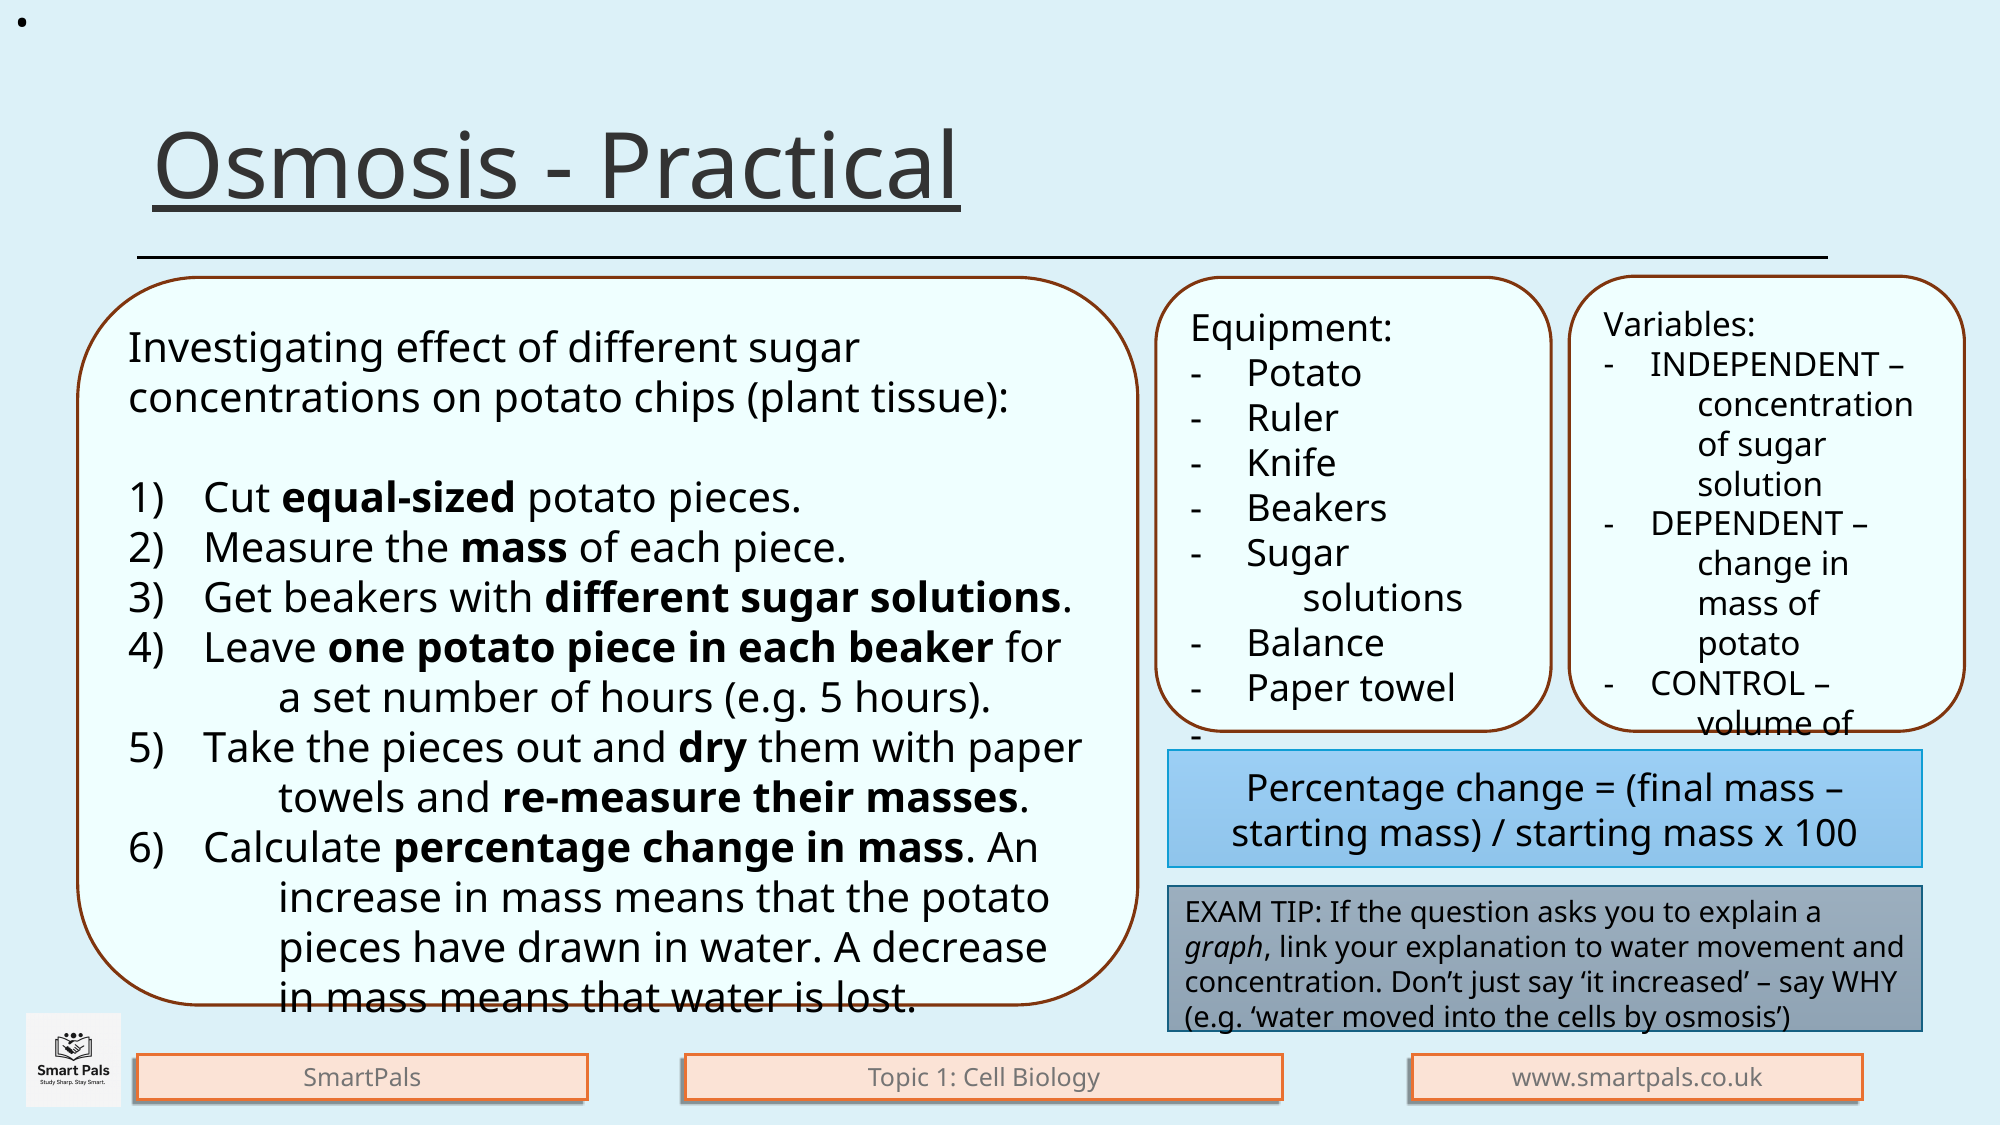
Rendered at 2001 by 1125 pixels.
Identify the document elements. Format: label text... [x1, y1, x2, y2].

title Osmosis - Practical [137, 59, 1863, 278]
text_box Investigating effect of different sugar concentrations on potato chips (plant tissue): Cut equal-sized potato pieces. Measure the mass of each piece. Get beakers with different sugar solutions. Leave one potato piece in each beaker for a set number of hours (e.g. 5 hours). Take the pieces out and dry them with paper towels and re-measure their masses. Calculate percentage change in mass. An increase in mass means that the potato pieces have drawn in water. A decrease in mass means that water is lost. [77, 277, 1138, 1006]
text_box Equipment: Potato Ruler Knife Beakers Sugar solutions Balance Paper towel [1155, 277, 1552, 732]
text_box "Therapeutic cloning = NO rejection! Same DNA = happy immune system." [0, 0, 1373, 56]
text_box Percentage change = (final mass – starting mass) / starting mass x 100 [1168, 750, 1922, 867]
text_box EXAM TIP: If the question asks you to explain a graph, link your explanation to water movement and concentration. Don’t just say ‘it increased’ – say WHY (e.g. ‘water moved into the cells by osmosis’) [1168, 886, 1922, 1031]
text_box Variables: INDEPENDENT – concentration of sugar solution DEPENDENT – change in mass of potato CONTROL – volume of solutions, size of potato pieces [1569, 276, 1965, 732]
